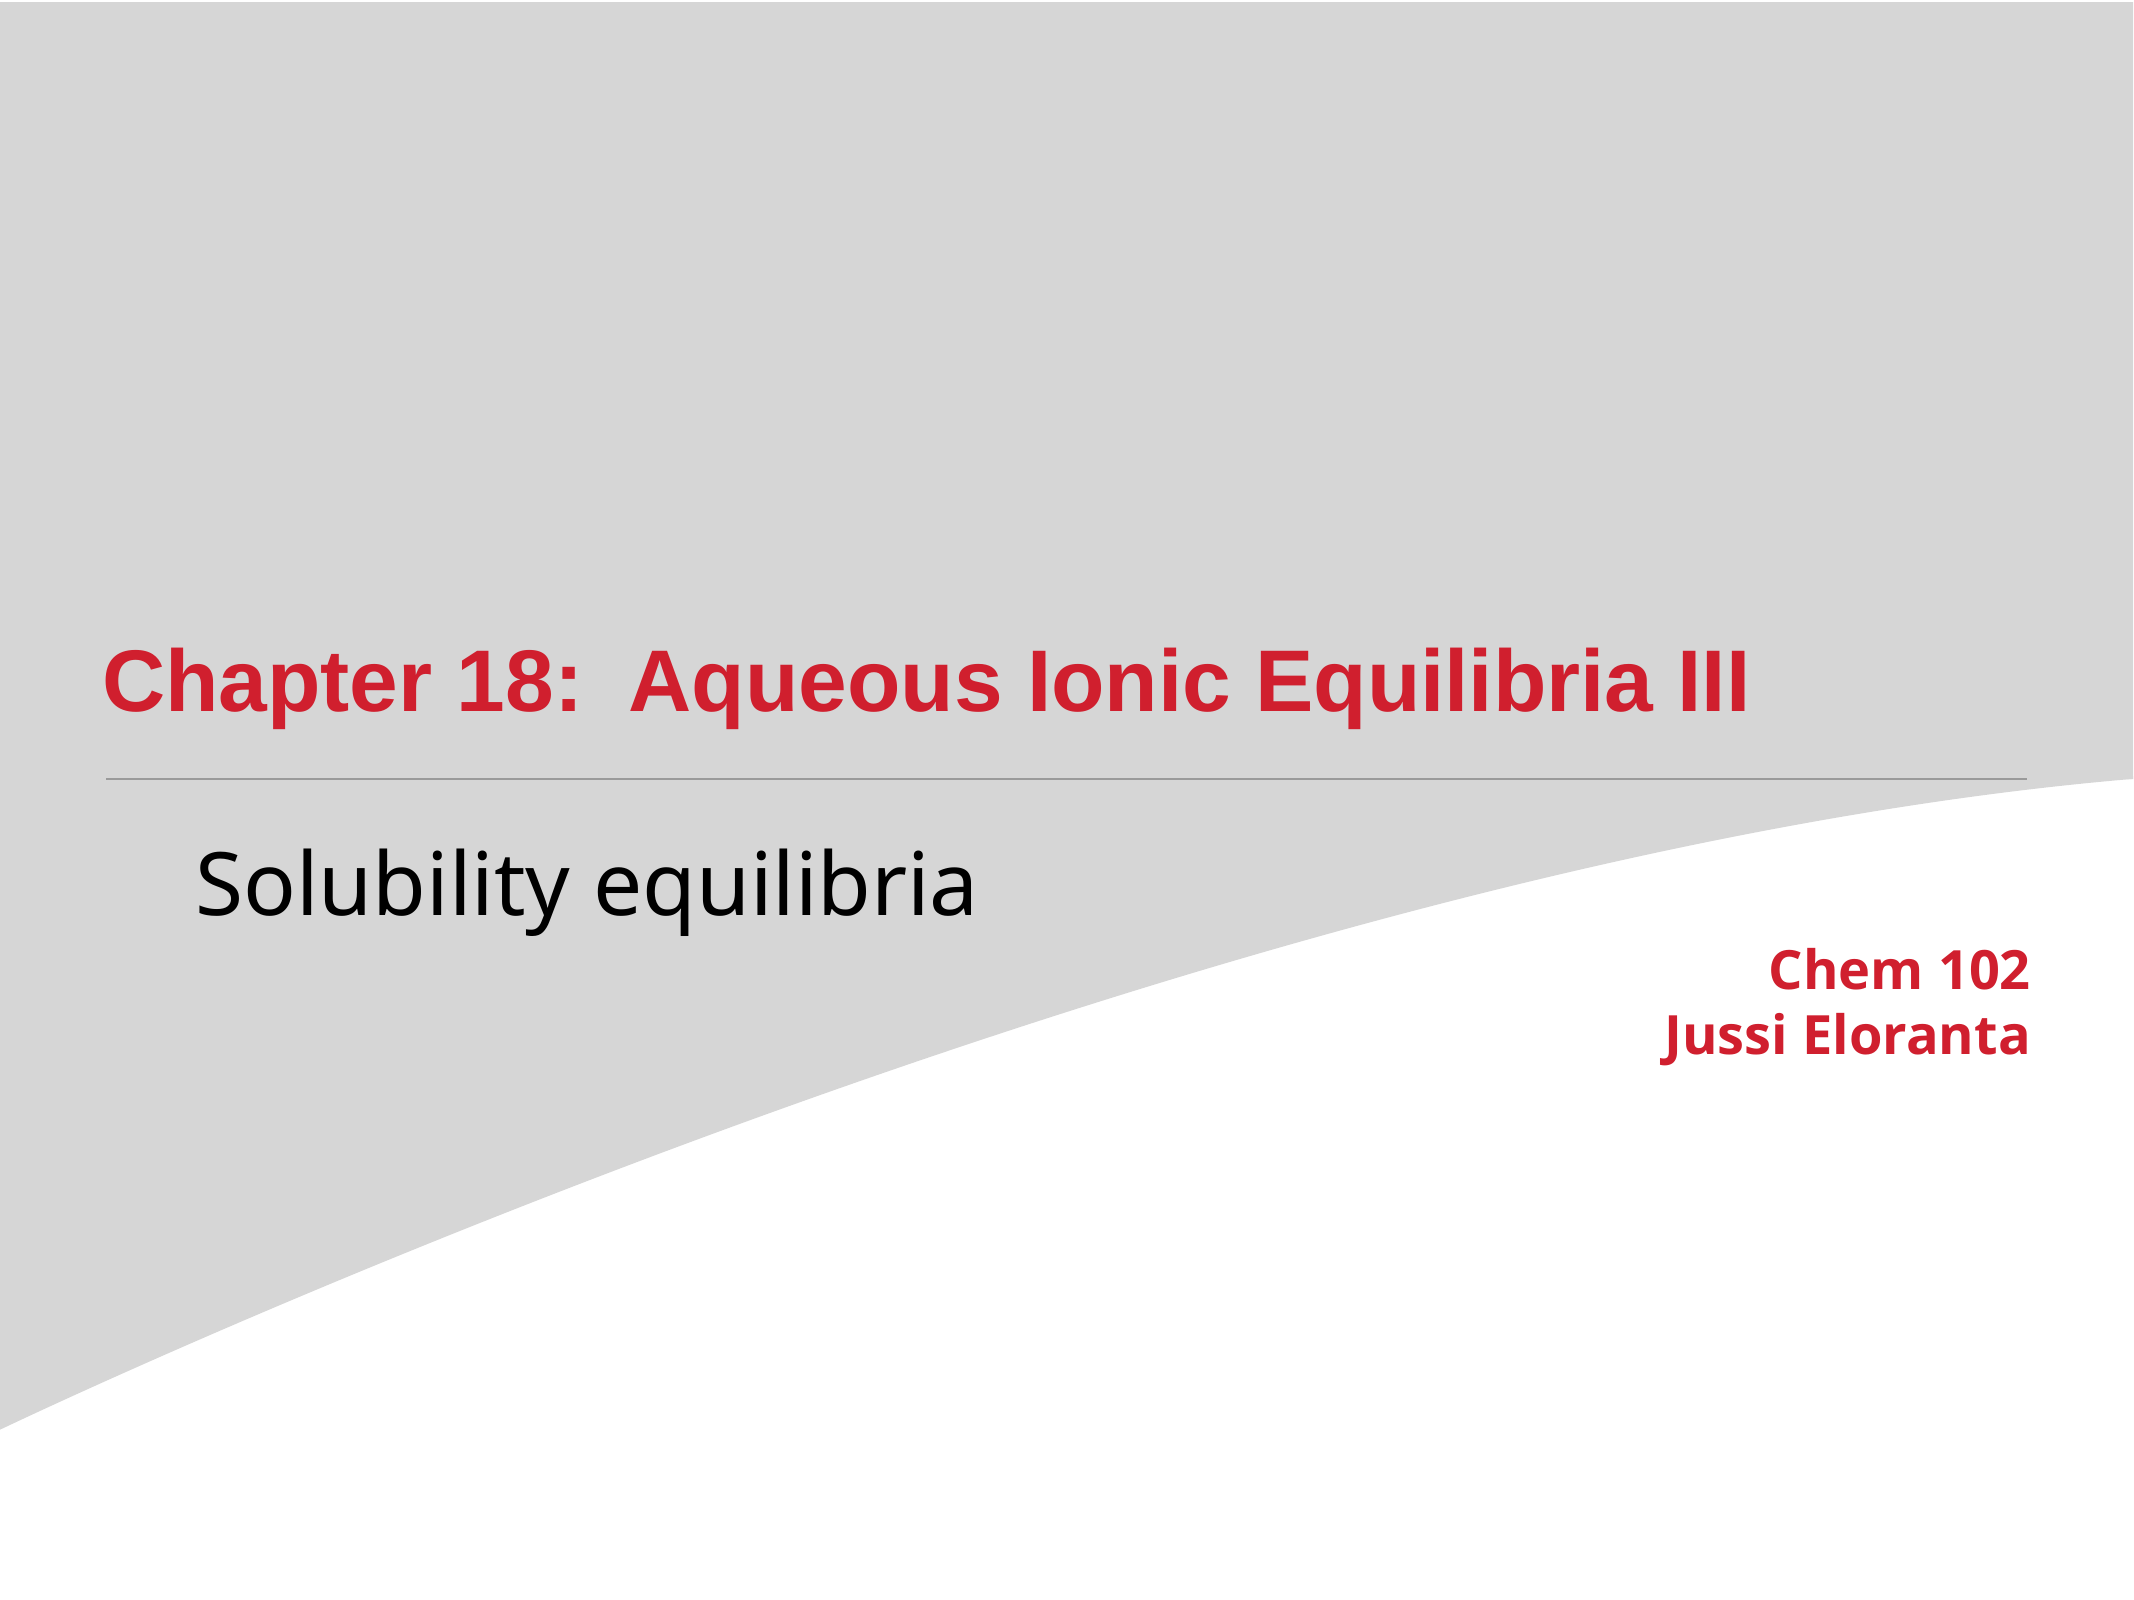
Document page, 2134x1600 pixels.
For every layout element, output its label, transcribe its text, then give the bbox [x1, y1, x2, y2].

text_box Solubility equilibria [187, 819, 988, 941]
title Chapter 18: Aqueous Ionic Equilibria III [93, 216, 2040, 738]
subtitle Chem 102 Jussi Eloranta [1560, 927, 2040, 1081]
